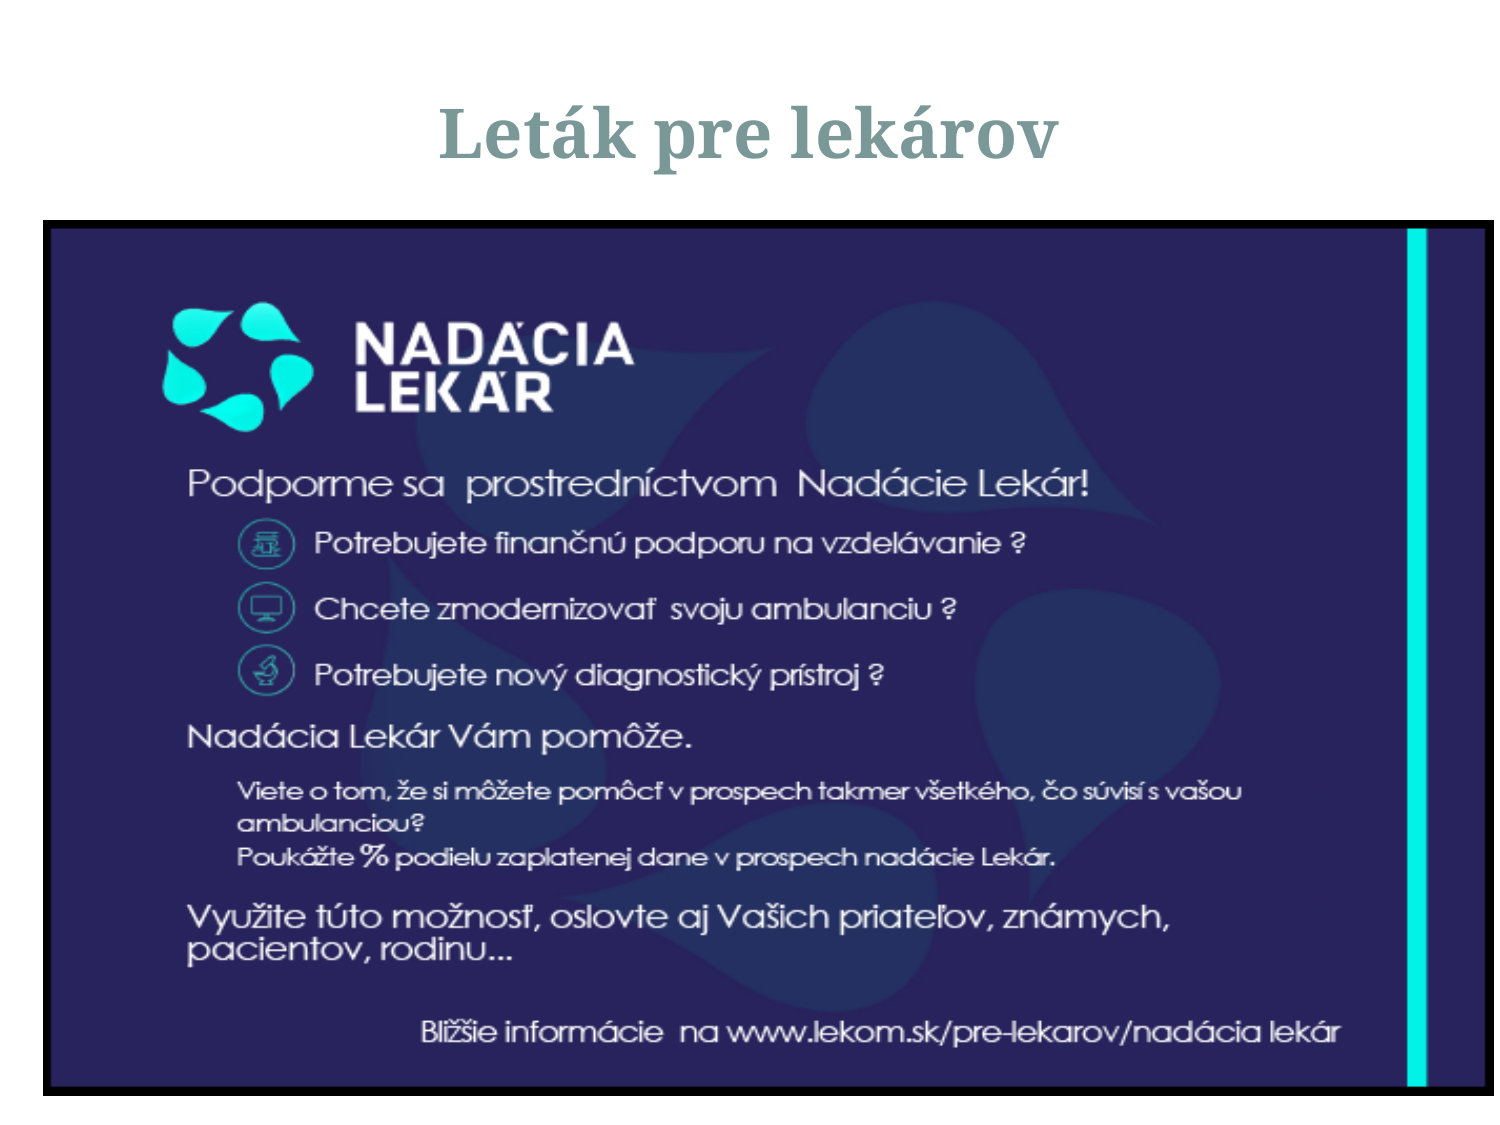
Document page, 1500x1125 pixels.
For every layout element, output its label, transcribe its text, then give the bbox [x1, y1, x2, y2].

title Leták pre lekárov [49, 91, 1450, 192]
picture [43, 220, 1494, 1096]
